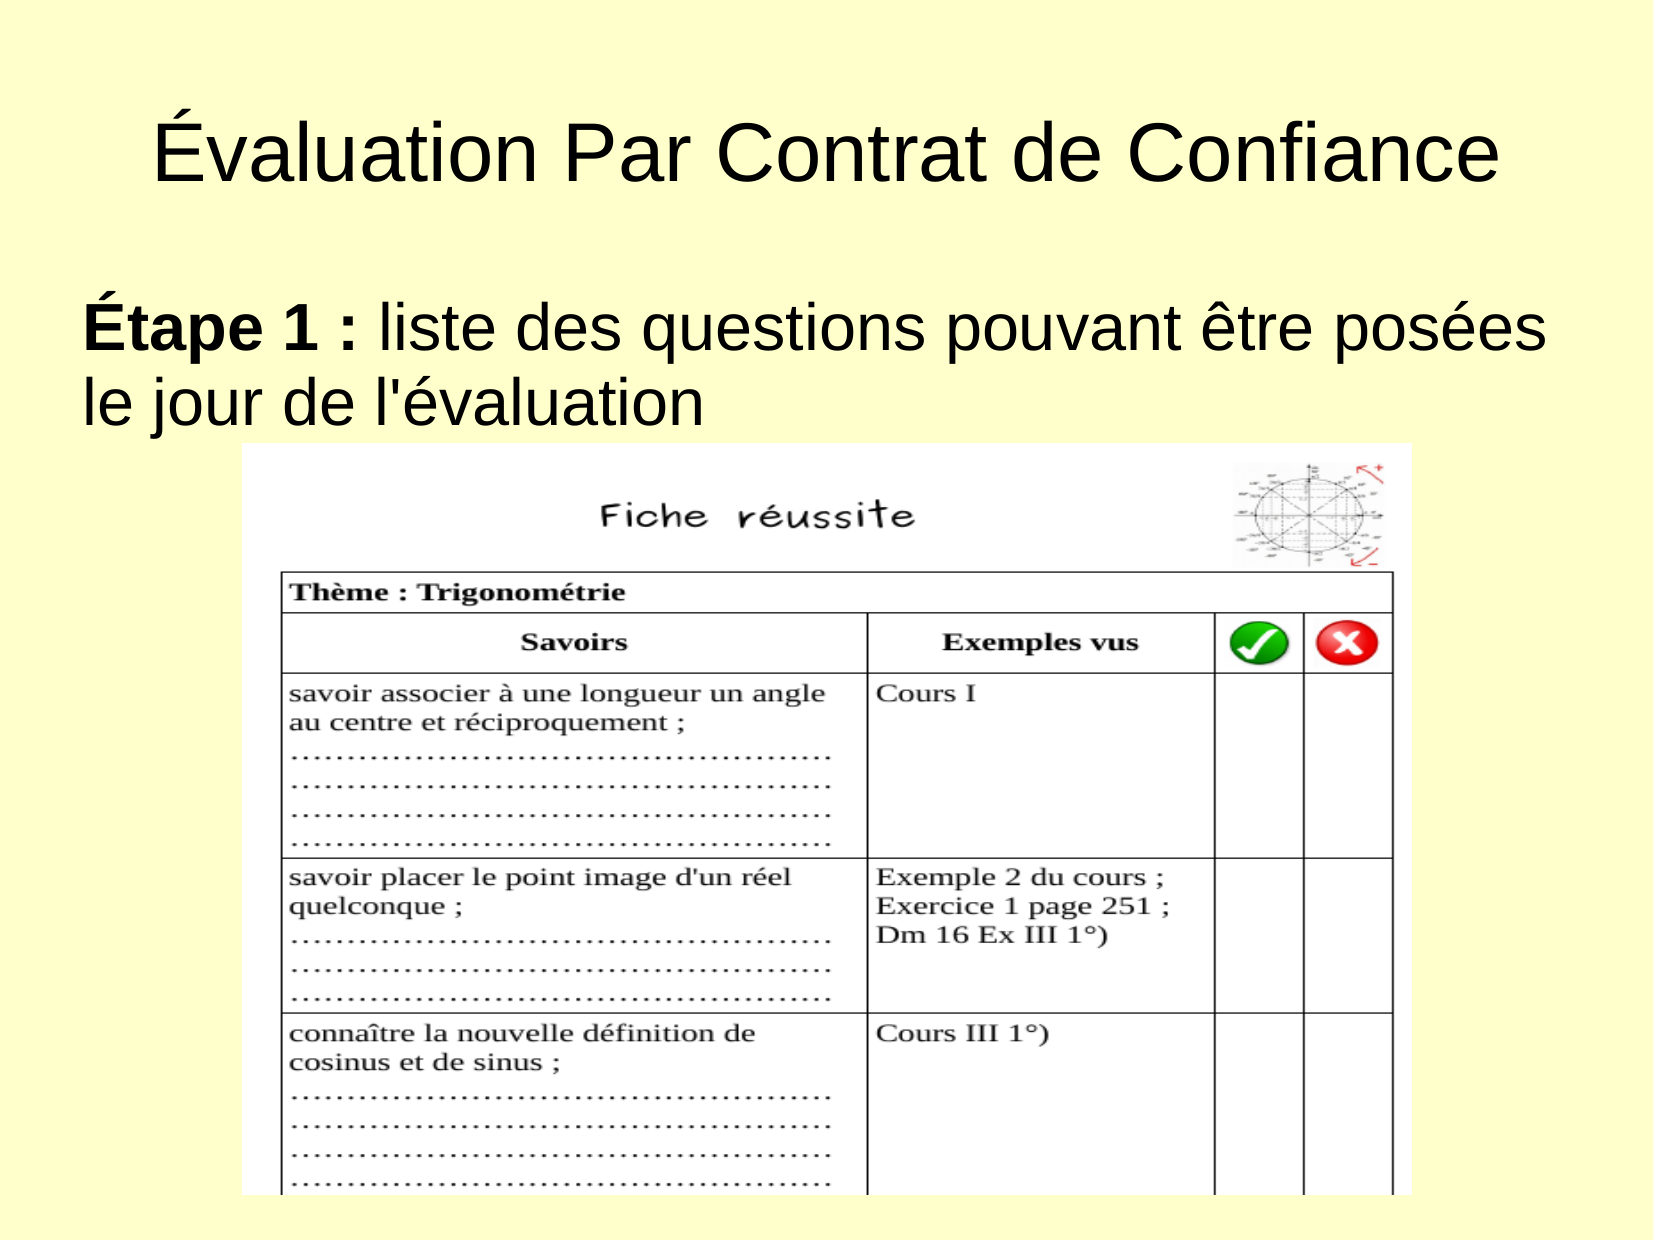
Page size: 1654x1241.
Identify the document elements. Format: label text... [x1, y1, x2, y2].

picture [242, 443, 1412, 1196]
list Étape 1 : liste des questions pouvant être posées le jour de l'évaluation [82, 290, 1571, 1010]
title Évaluation Par Contrat de Confiance [82, 49, 1571, 257]
